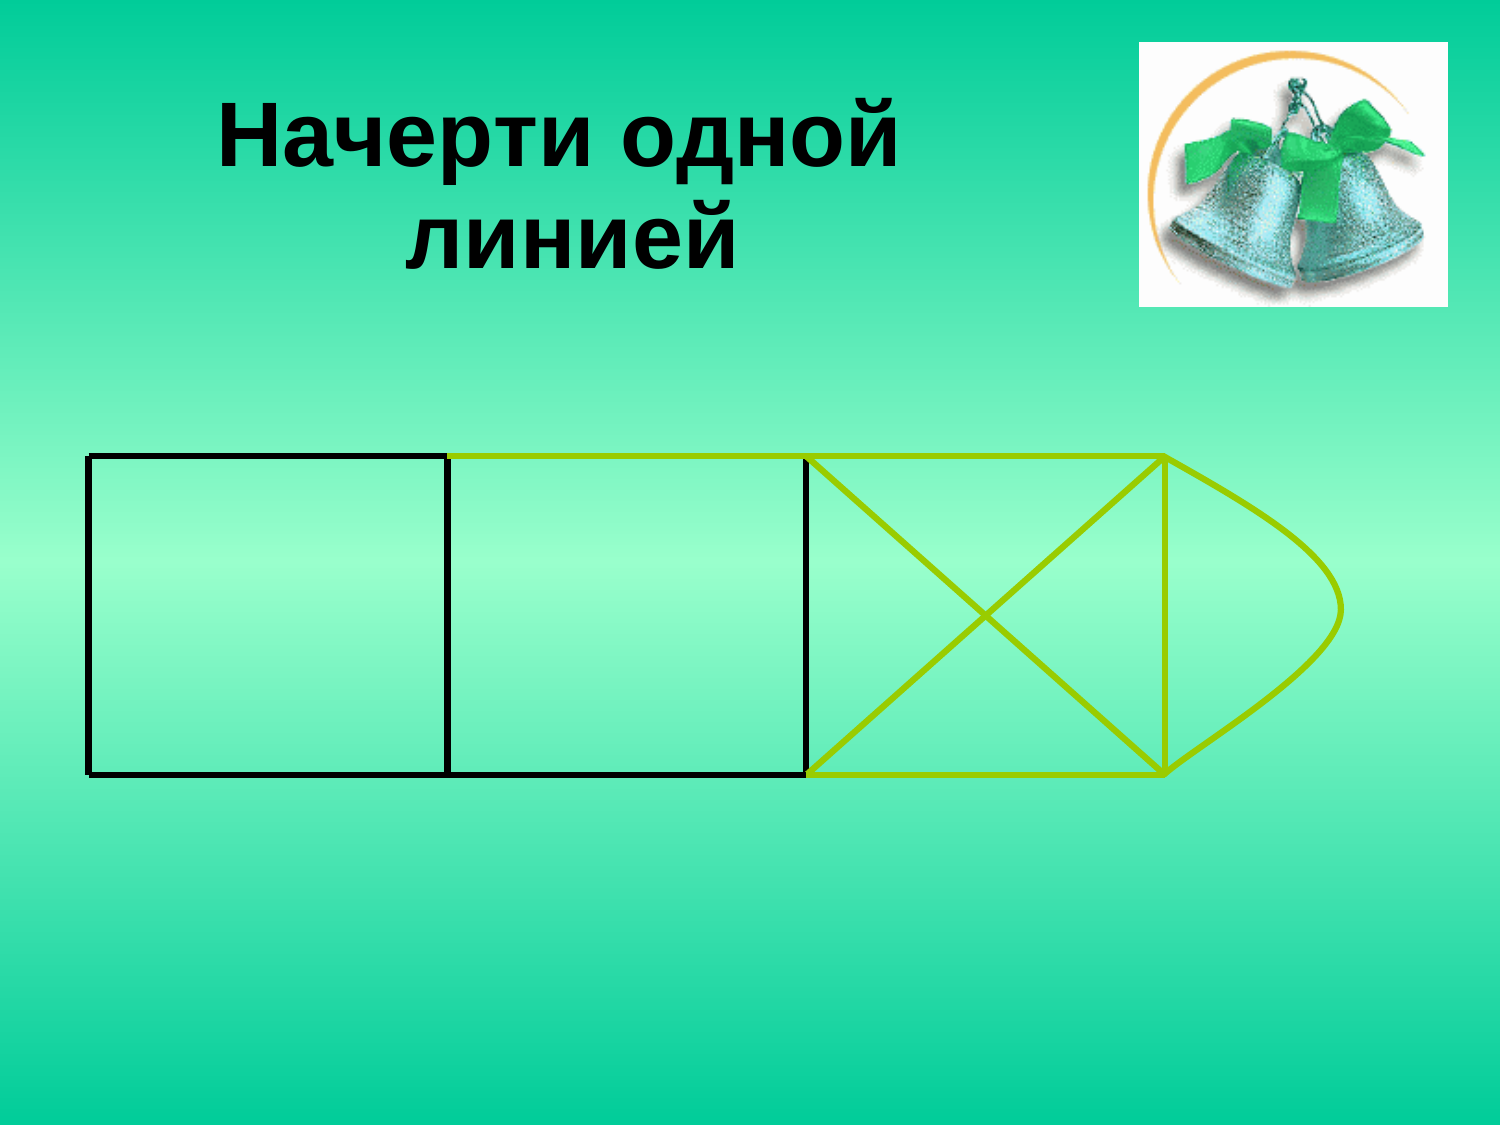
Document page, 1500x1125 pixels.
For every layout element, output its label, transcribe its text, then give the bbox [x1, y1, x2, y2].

title Начерти одной линией [74, 45, 1046, 327]
picture [1139, 42, 1448, 307]
